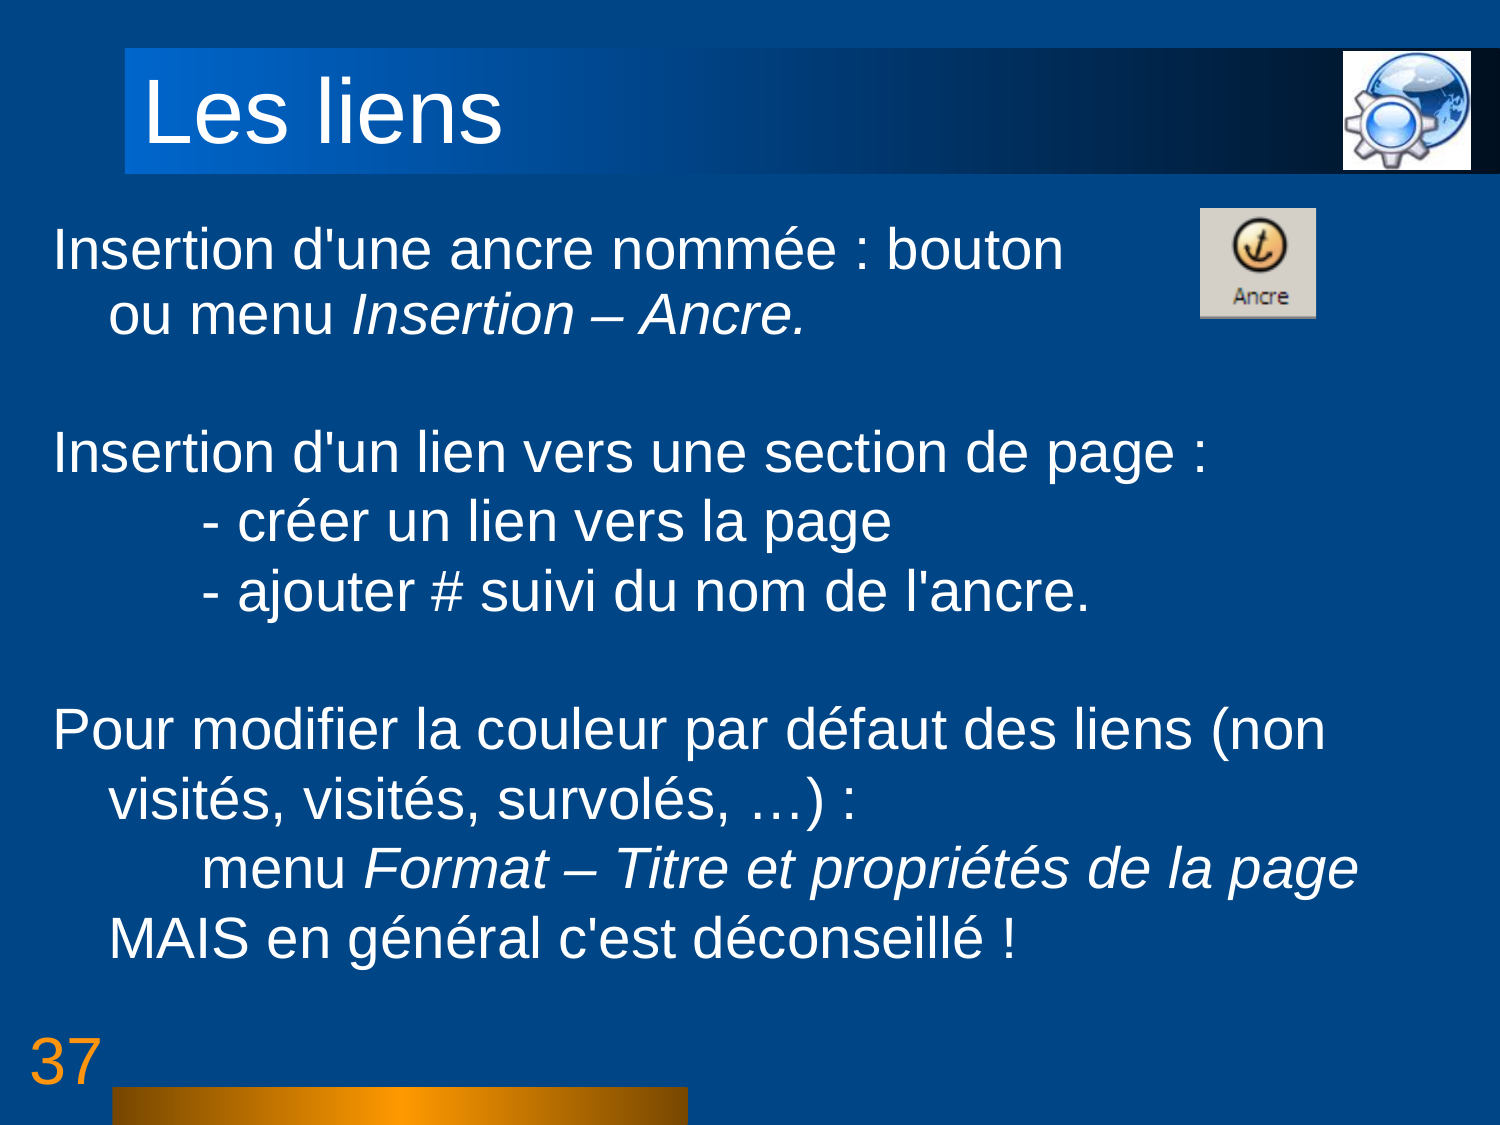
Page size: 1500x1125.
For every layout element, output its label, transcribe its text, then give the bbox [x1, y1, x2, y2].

chart [1200, 208, 1317, 319]
picture [1403, 51, 1471, 125]
list Insertion d'une ancre nommée : bouton ou menu Insertion – Ancre. Insertion d'un lien vers une section de page : - créer un lien vers la page - ajouter # suivi du nom de l'ancre. Pour modifier la couleur par défaut des liens (non visités, visités, survolés, …) : menu Format – Titre et propriétés de la page MAIS en général c'est déconseillé ! [37, 125, 1476, 1100]
title Les liens [127, 42, 1403, 181]
